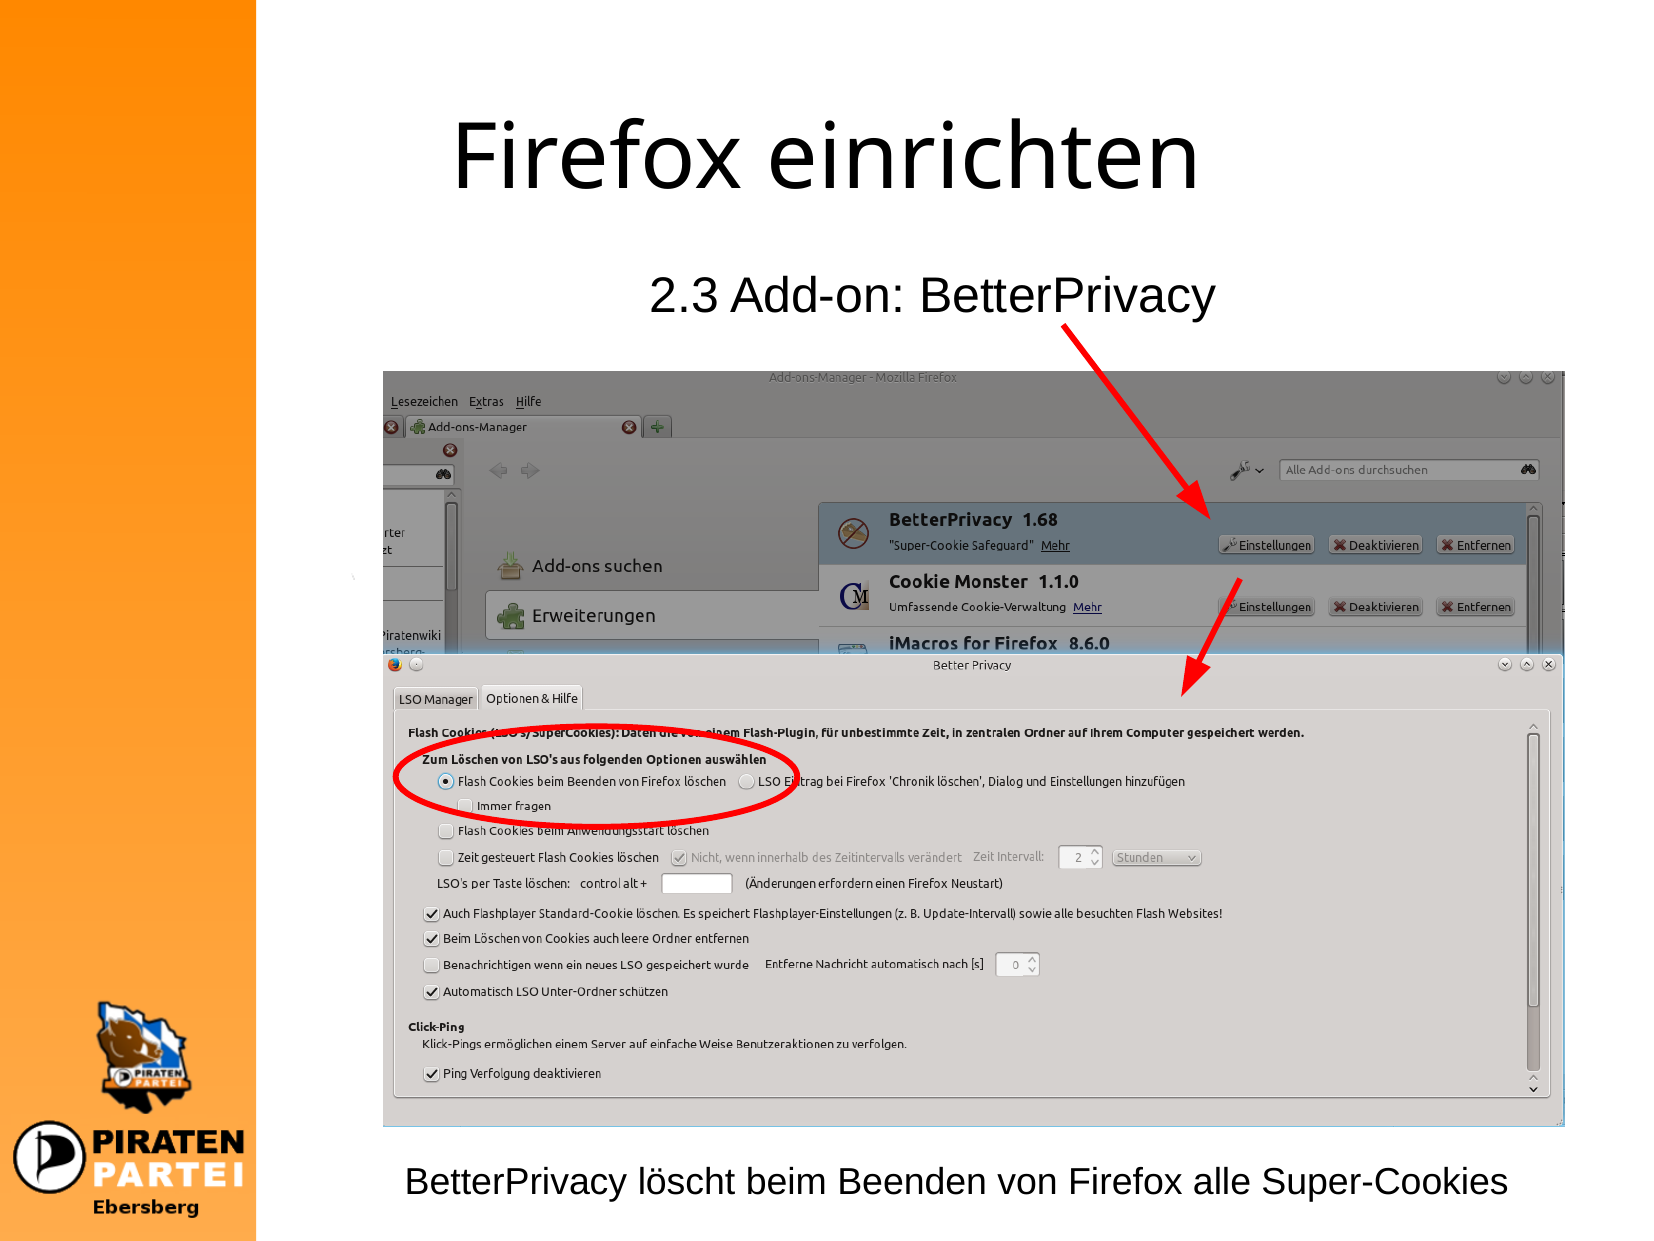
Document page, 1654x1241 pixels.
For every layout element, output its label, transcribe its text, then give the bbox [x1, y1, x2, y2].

subtitle 2.3 Add-on: BetterPrivacy [295, 236, 1571, 355]
title Firefox einrichten [82, 49, 1571, 257]
text_box BetterPrivacy löscht beim Beenden von Firefox alle Super-Cookies [319, 1122, 1595, 1241]
picture [0, 0, 1654, 1241]
